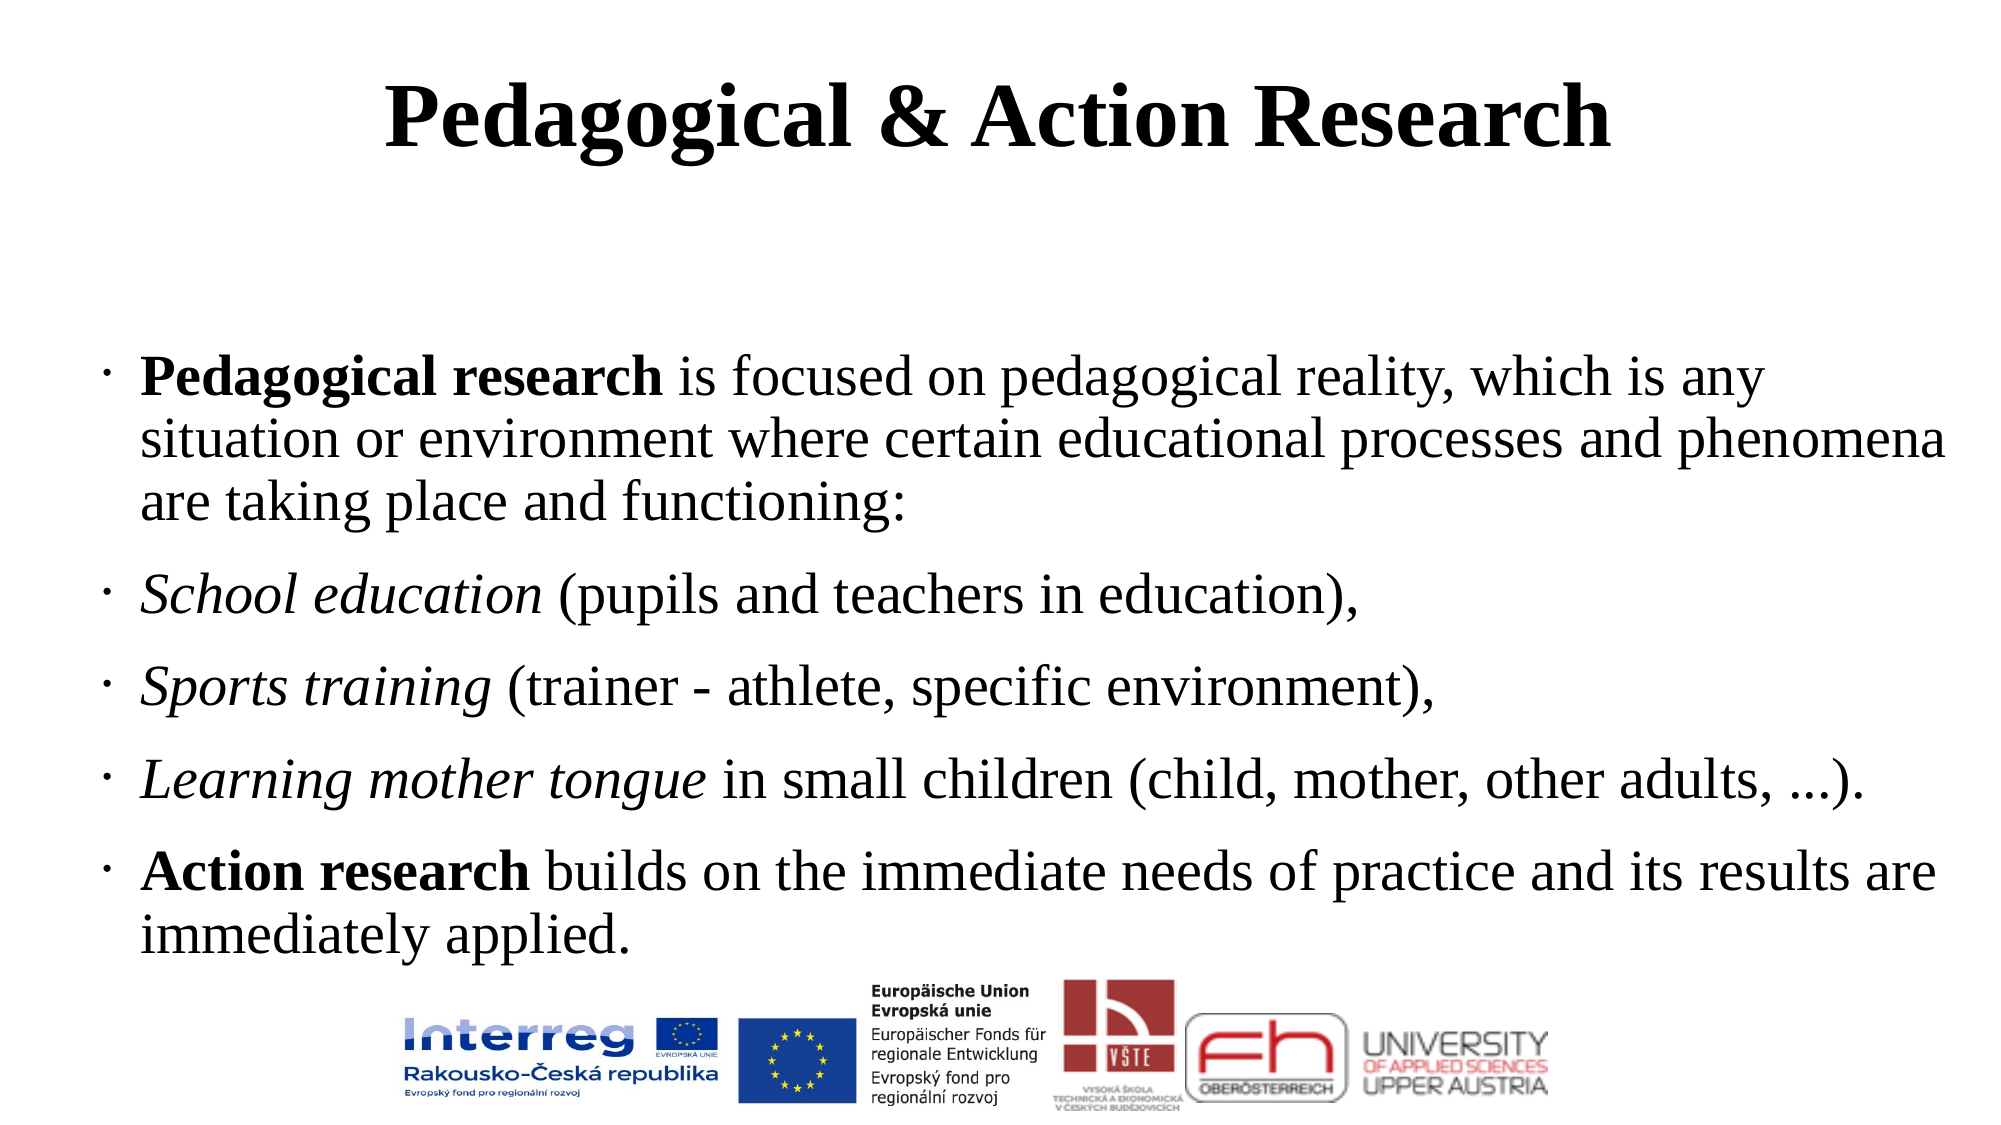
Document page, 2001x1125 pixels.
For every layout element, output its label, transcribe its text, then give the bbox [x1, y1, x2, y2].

title Pedagogical & Action Research [137, 59, 1863, 237]
picture [1185, 1013, 1548, 1103]
picture [1053, 979, 1184, 1111]
picture [374, 984, 1046, 1125]
list Pedagogical research is focused on pedagogical reality, which is any situation or environment where certain educational processes and phenomena are taking place and functioning: School education (pupils and teachers in education), Sports training (trainer - athlete, specific environment), Learning mother tongue in small children (child, mother, other adults, ...). Action research builds on the immediate needs of practice and its results are immediately applied. [87, 237, 1965, 1014]
